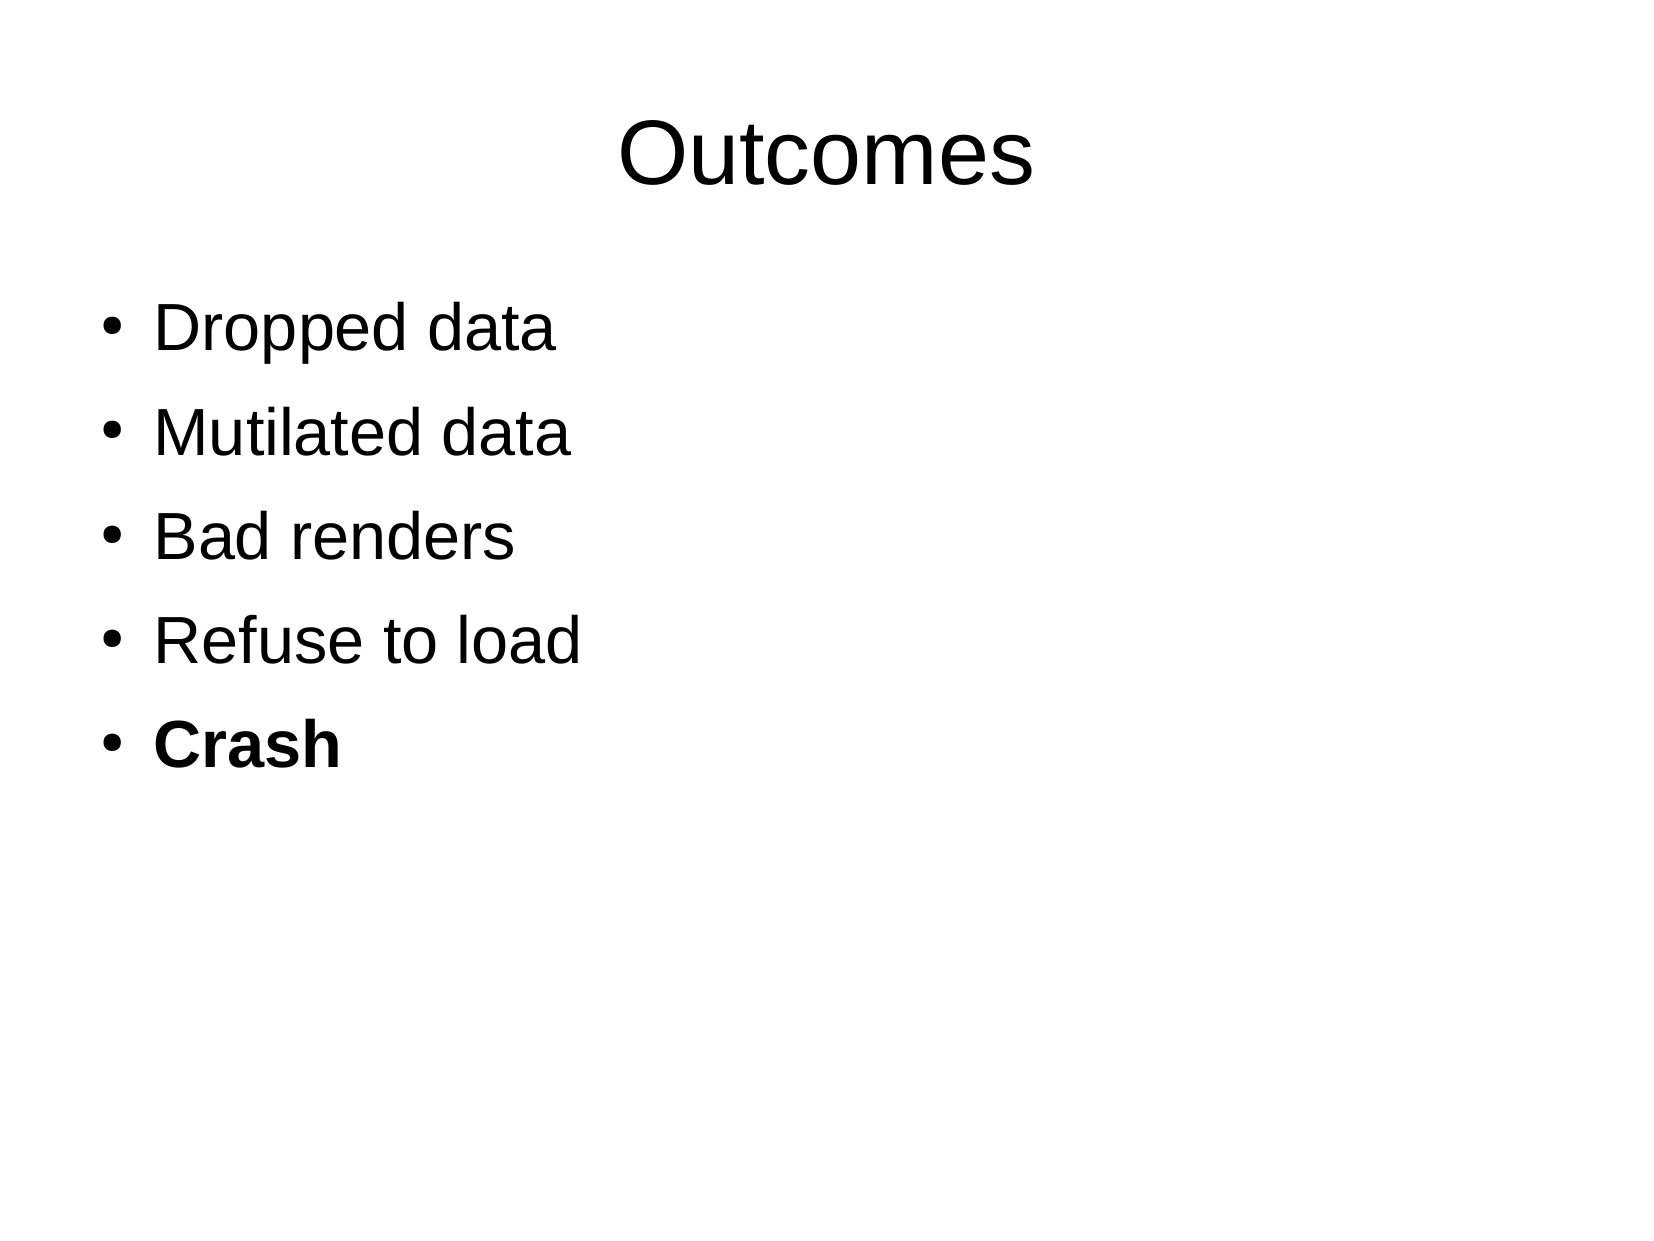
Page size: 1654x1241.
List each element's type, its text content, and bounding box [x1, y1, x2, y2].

title Outcomes [82, 49, 1571, 257]
list Dropped data Mutilated data Bad renders Refuse to load Crash [82, 290, 1571, 1010]
